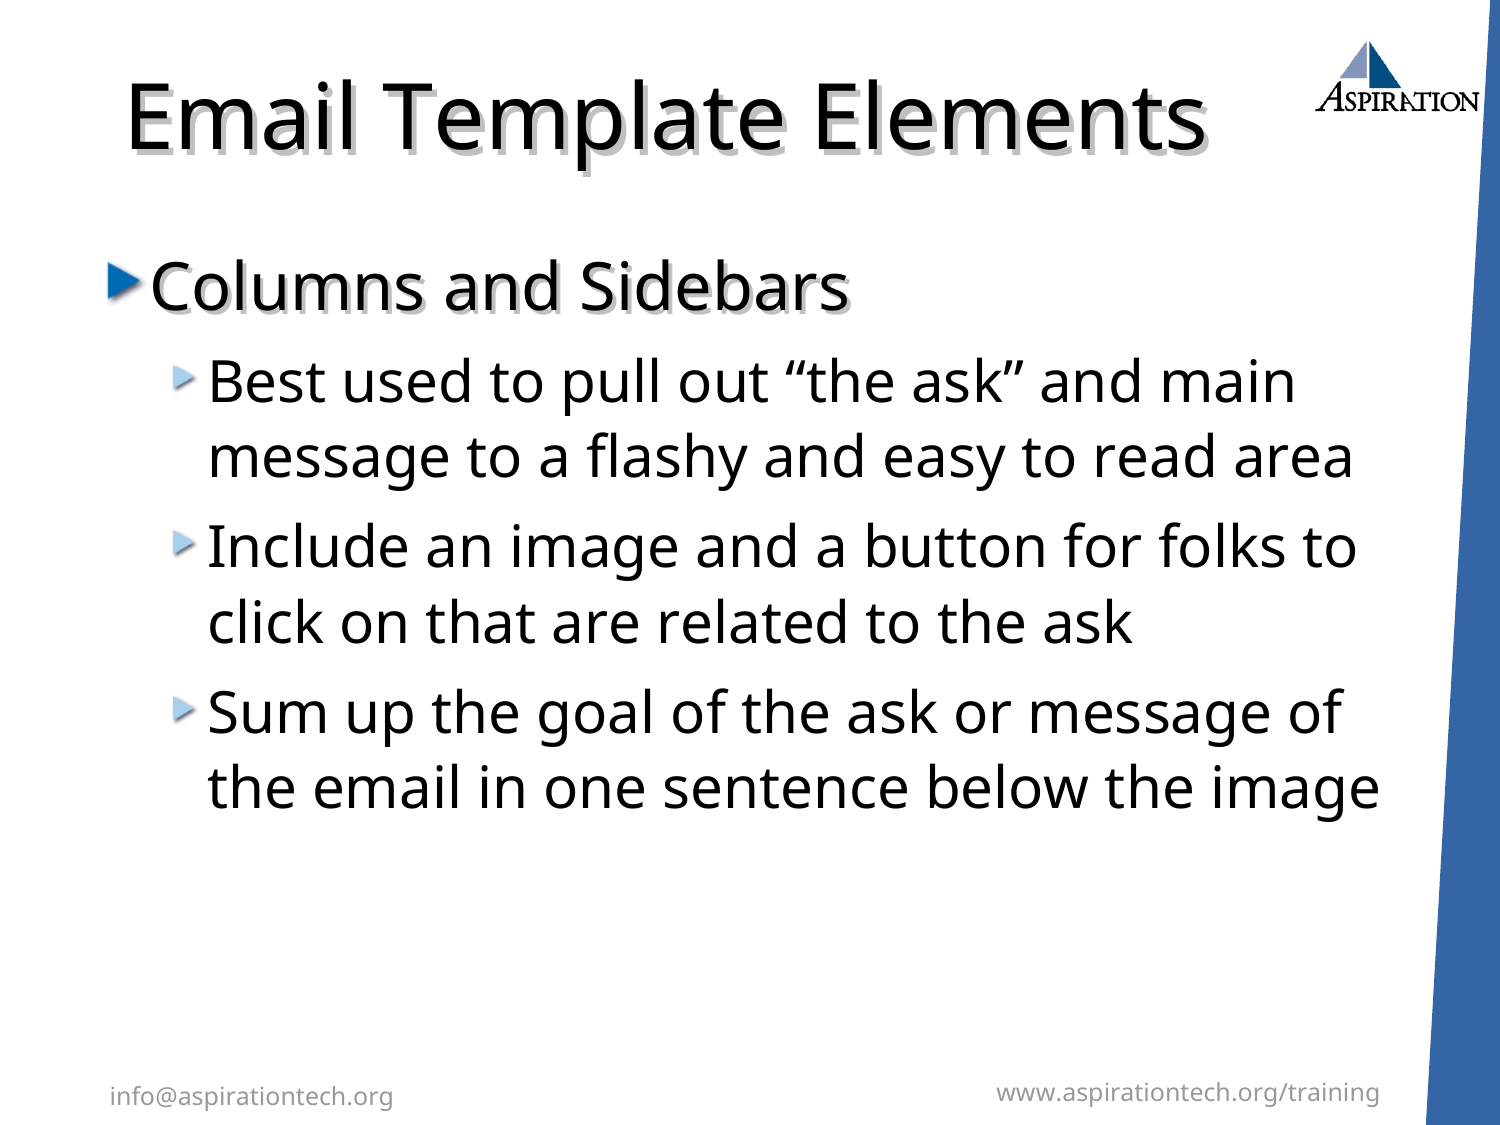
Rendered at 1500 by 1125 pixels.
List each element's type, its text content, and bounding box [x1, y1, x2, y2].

list Columns and Sidebars Best used to pull out “the ask” and main message to a flashy and easy to read area Include an image and a button for folks to click on that are related to the ask Sum up the goal of the ask or message of the email in one sentence below the image [49, 238, 1447, 892]
title Email Template Elements [49, 19, 1284, 206]
picture [1315, 41, 1480, 120]
